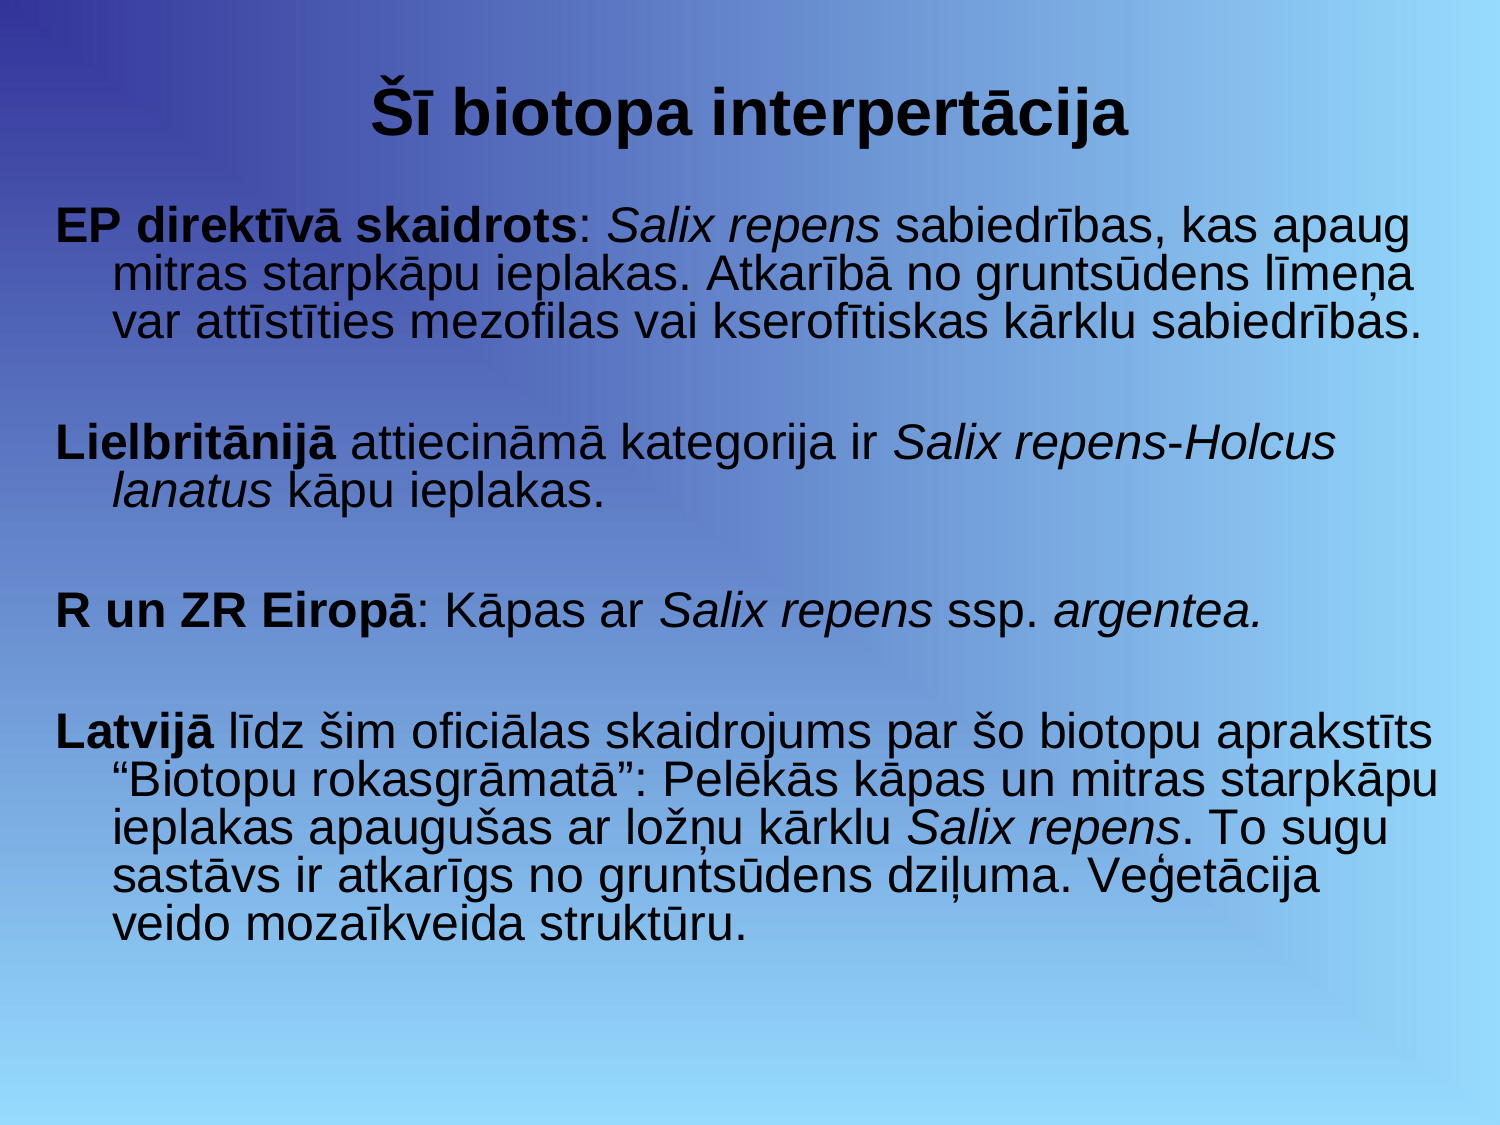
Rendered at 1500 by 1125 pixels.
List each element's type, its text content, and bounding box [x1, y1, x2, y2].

list EP direktīvā skaidrots: Salix repens sabiedrības, kas apaug mitras starpkāpu ieplakas. Atkarībā no gruntsūdens līmeņa var attīstīties mezofilas vai kserofītiskas kārklu sabiedrības. Lielbritānijā attiecināmā kategorija ir Salix repens-Holcus lanatus kāpu ieplakas. R un ZR Eiropā: Kāpas ar Salix repens ssp. argentea. Latvijā līdz šim oficiālas skaidrojums par šo biotopu aprakstīts “Biotopu rokasgrāmatā”: Pelēkās kāpas un mitras starpkāpu ieplakas apaugušas ar ložņu kārklu Salix repens. To sugu sastāvs ir atkarīgs no gruntsūdens dziļuma. Veģetācija veido mozaīkveida struktūru. [41, 196, 1459, 1000]
title Šī biotopa interpertācija [75, 45, 1426, 173]
picture [0, 0, 1500, 1125]
